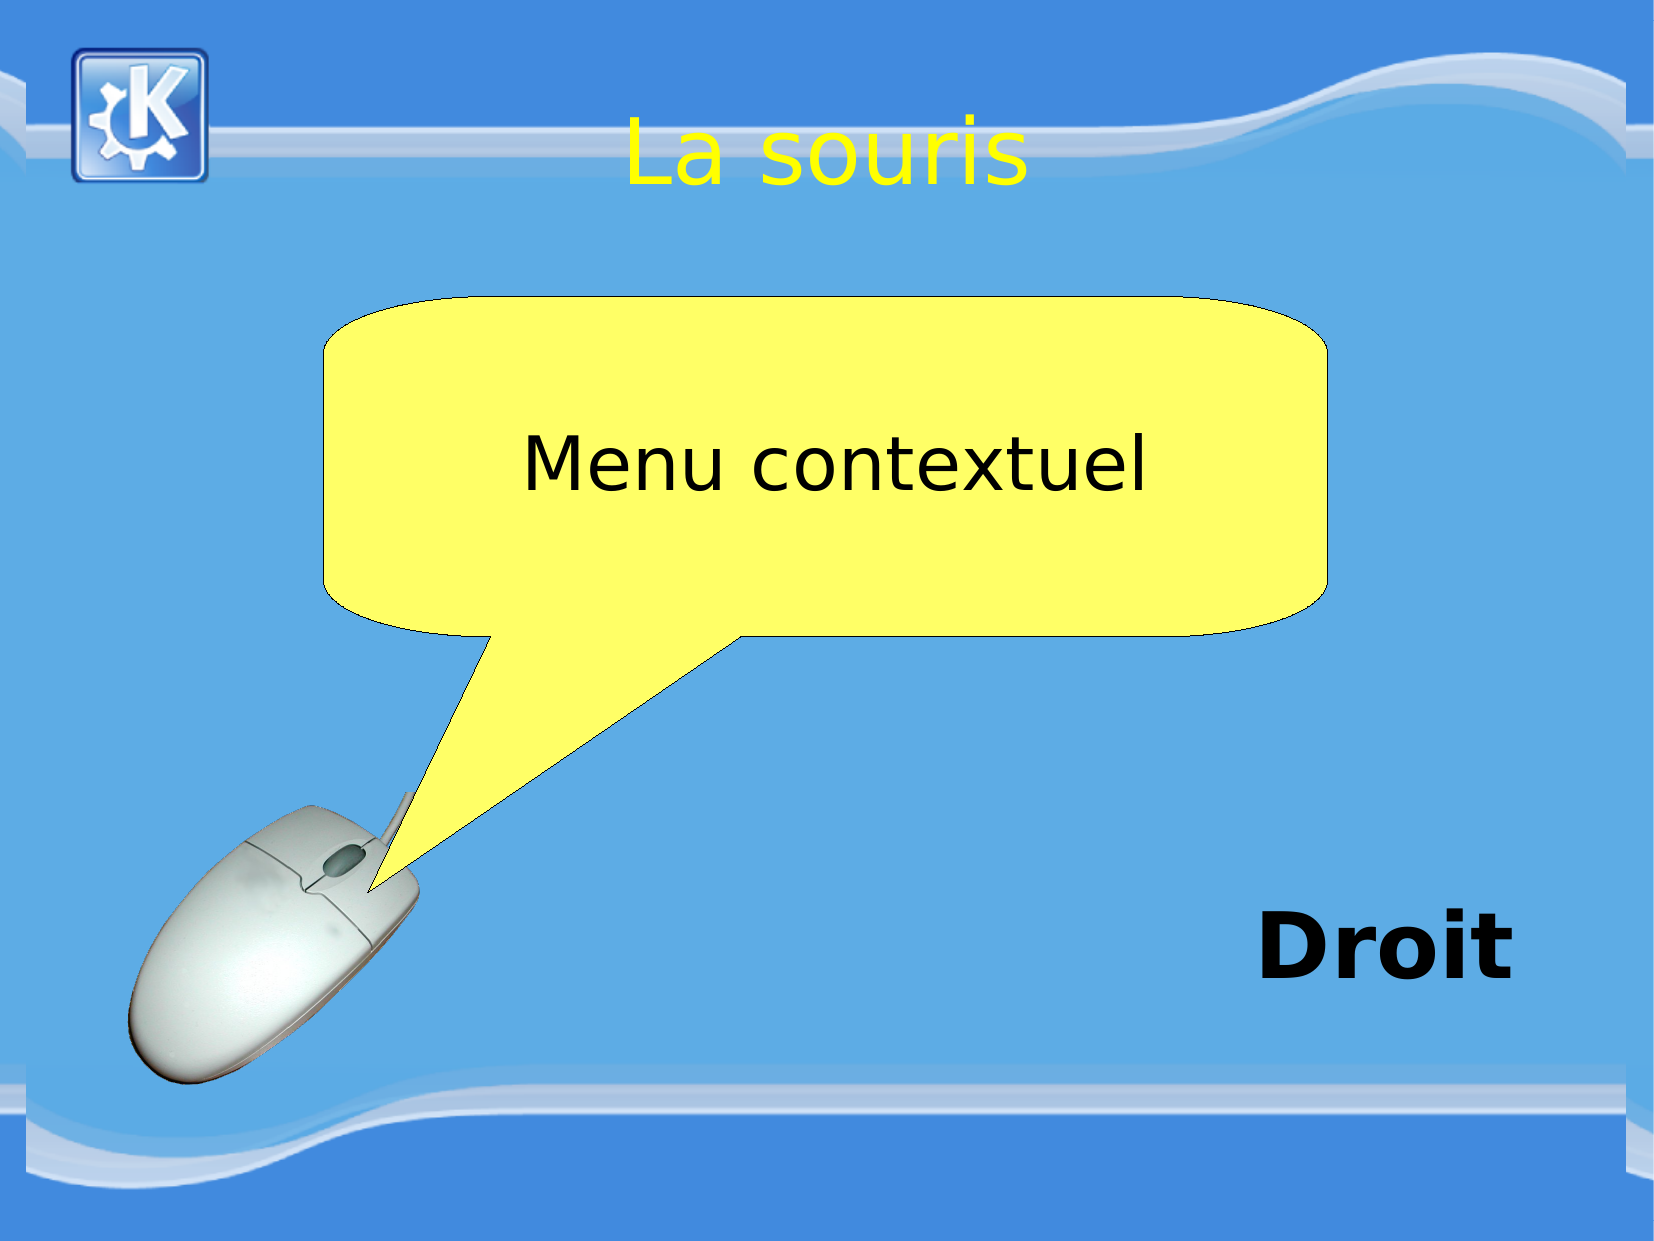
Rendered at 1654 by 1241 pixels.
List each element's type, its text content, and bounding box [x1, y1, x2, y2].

text_box [323, 296, 1328, 893]
title La souris [82, 49, 1571, 257]
text_box Droit [1240, 885, 1530, 1008]
text_box Menu contextuel [506, 413, 1166, 516]
picture [0, 0, 1654, 1241]
